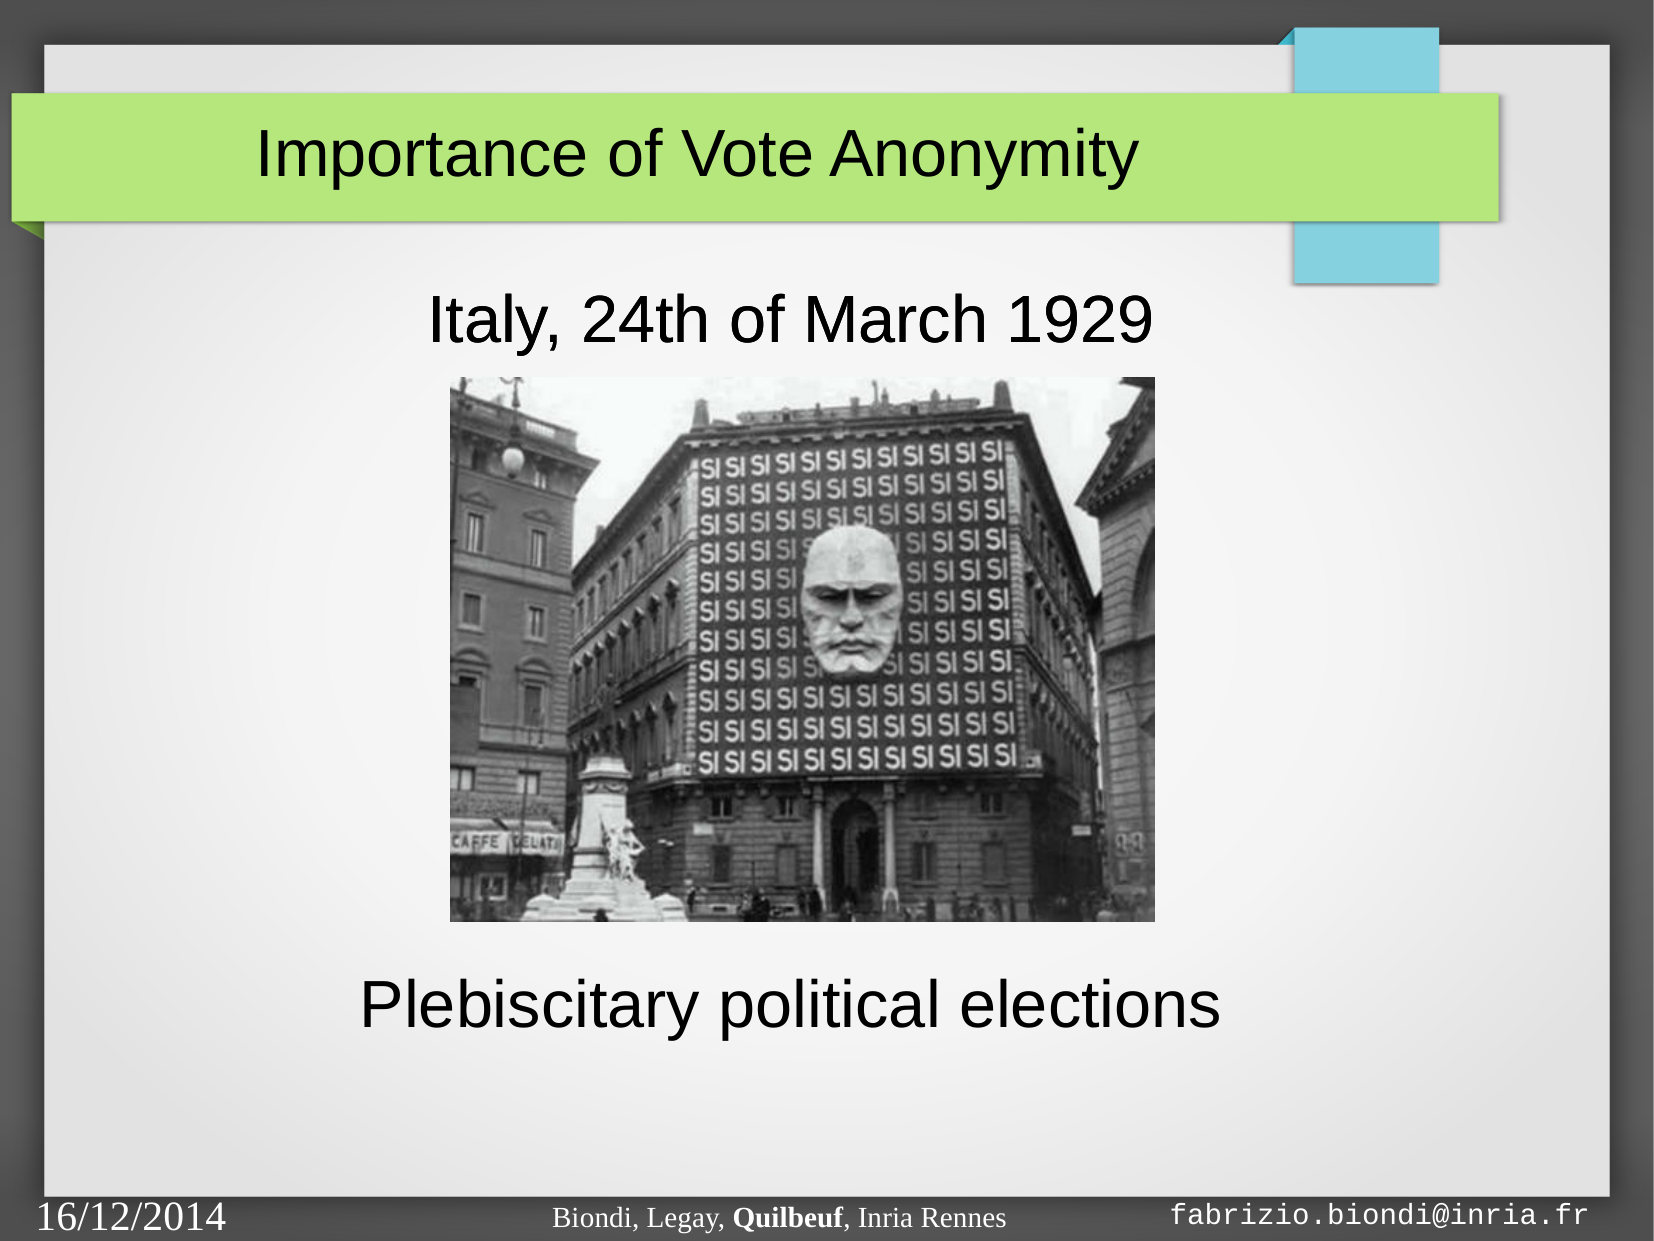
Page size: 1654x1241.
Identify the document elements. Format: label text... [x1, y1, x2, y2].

title Importance of Vote Anonymity [70, 94, 1583, 213]
text_box Plebiscitary political elections [259, 897, 1323, 1111]
text_box Italy, 24th of March 1929 [259, 212, 1323, 426]
picture [0, 0, 1654, 1241]
